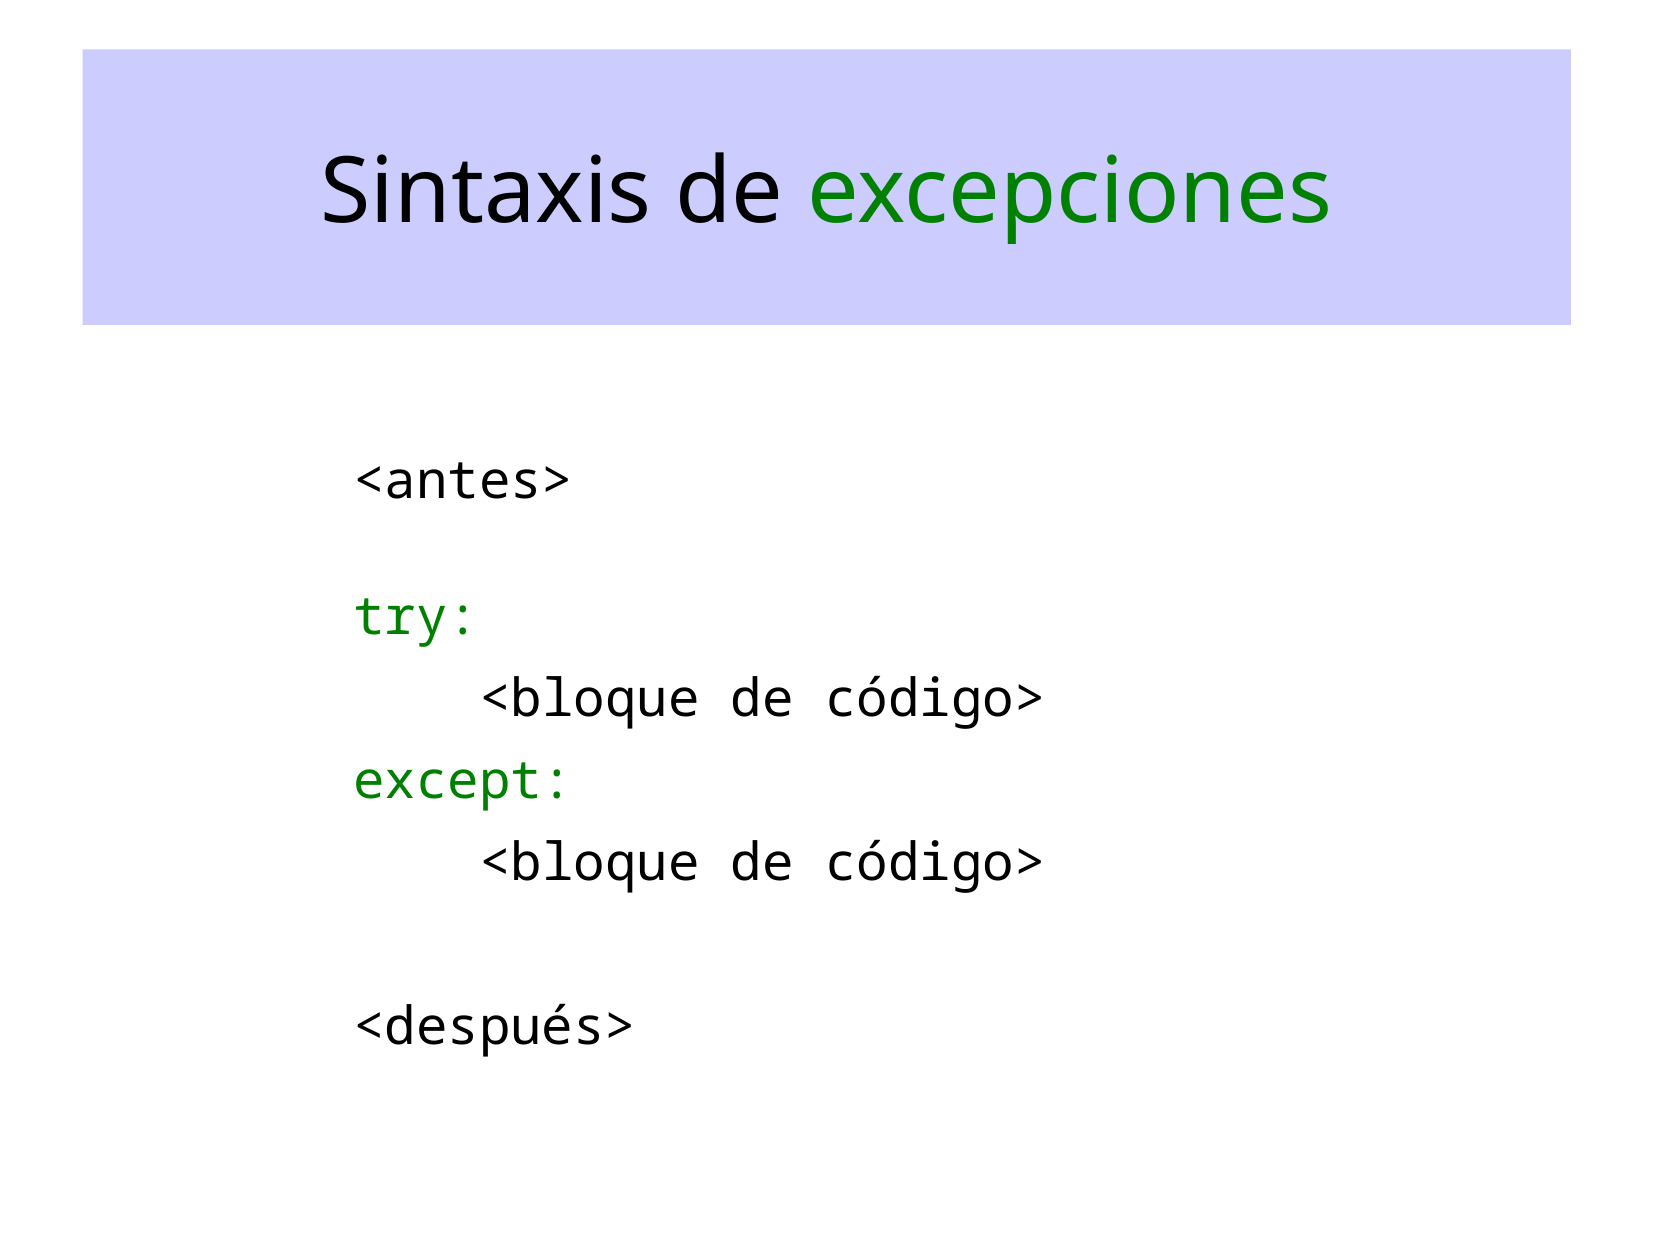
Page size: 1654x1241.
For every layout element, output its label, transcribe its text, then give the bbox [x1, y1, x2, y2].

title Sintaxis de excepciones [82, 56, 1571, 318]
list <antes> try: <bloque de código> except: <bloque de código> <después> [289, 442, 1418, 1063]
